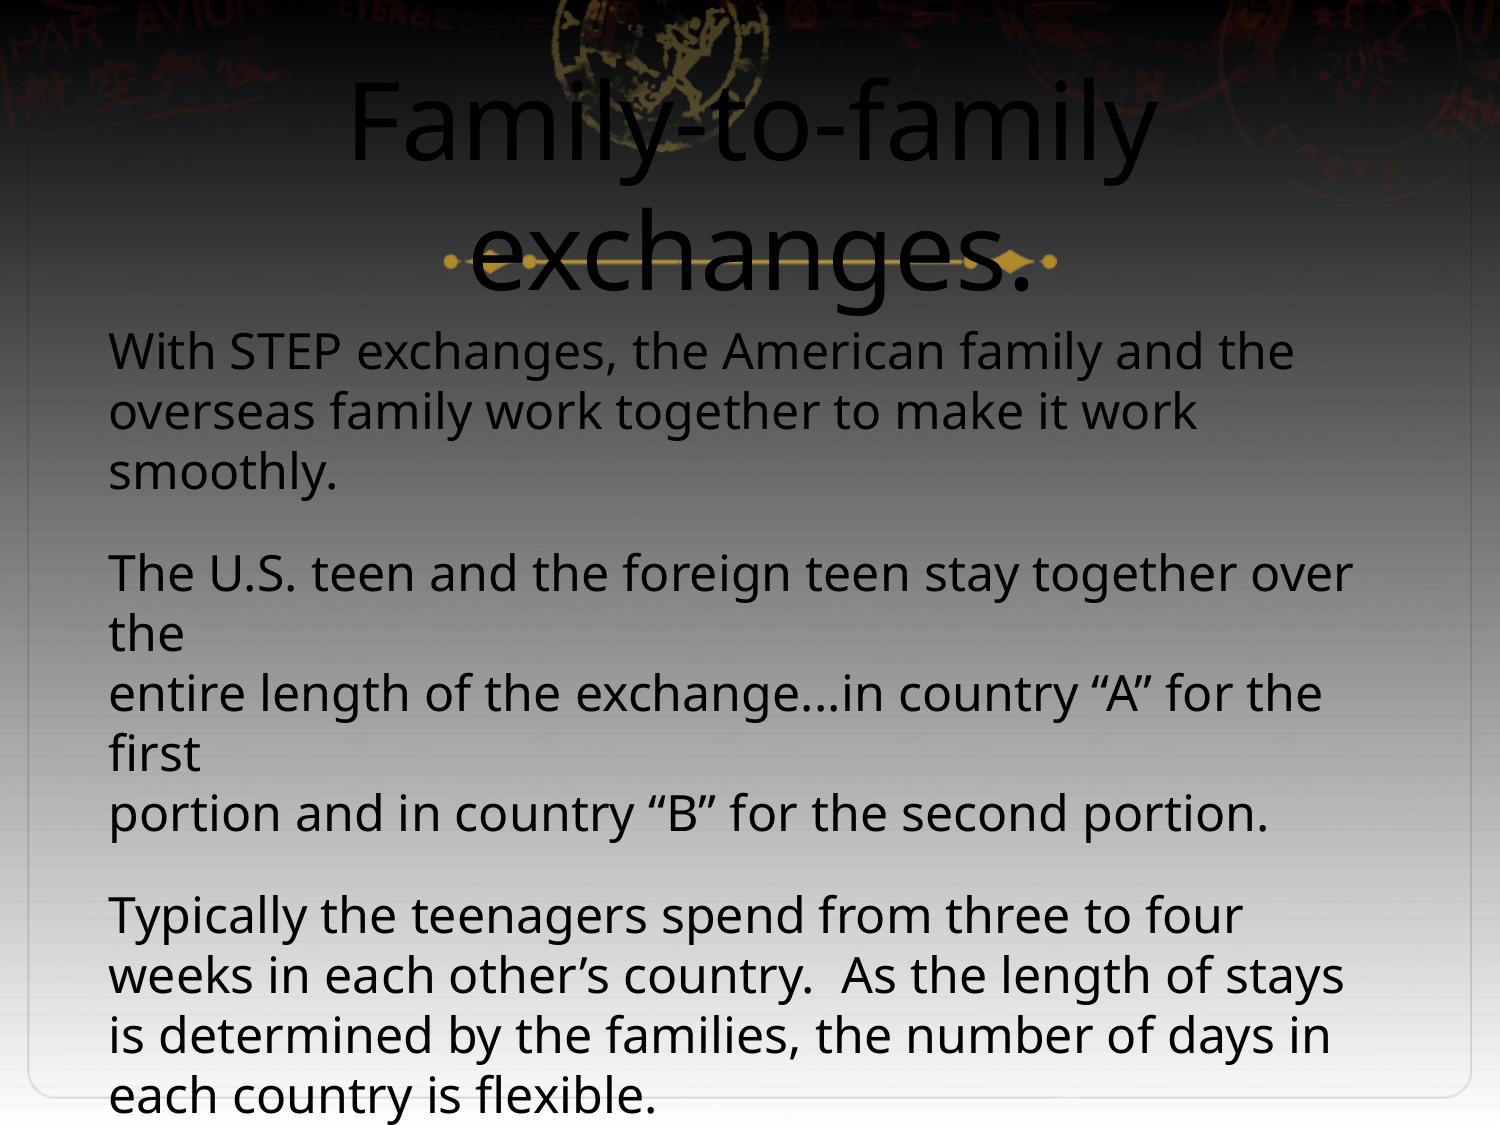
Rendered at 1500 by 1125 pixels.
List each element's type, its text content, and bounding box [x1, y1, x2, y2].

picture [0, 0, 1500, 1125]
title Family-to-family exchanges. [56, 45, 1448, 233]
list With STEP exchanges, the American family and the overseas family work together to make it work smoothly. The U.S. teen and the foreign teen stay together over the entire length of the exchange...in country “A” for the first portion and in country “B” for the second portion. Typically the teenagers spend from three to four weeks in each other’s country. As the length of stays is determined by the families, the number of days in each country is flexible. [93, 312, 1407, 988]
